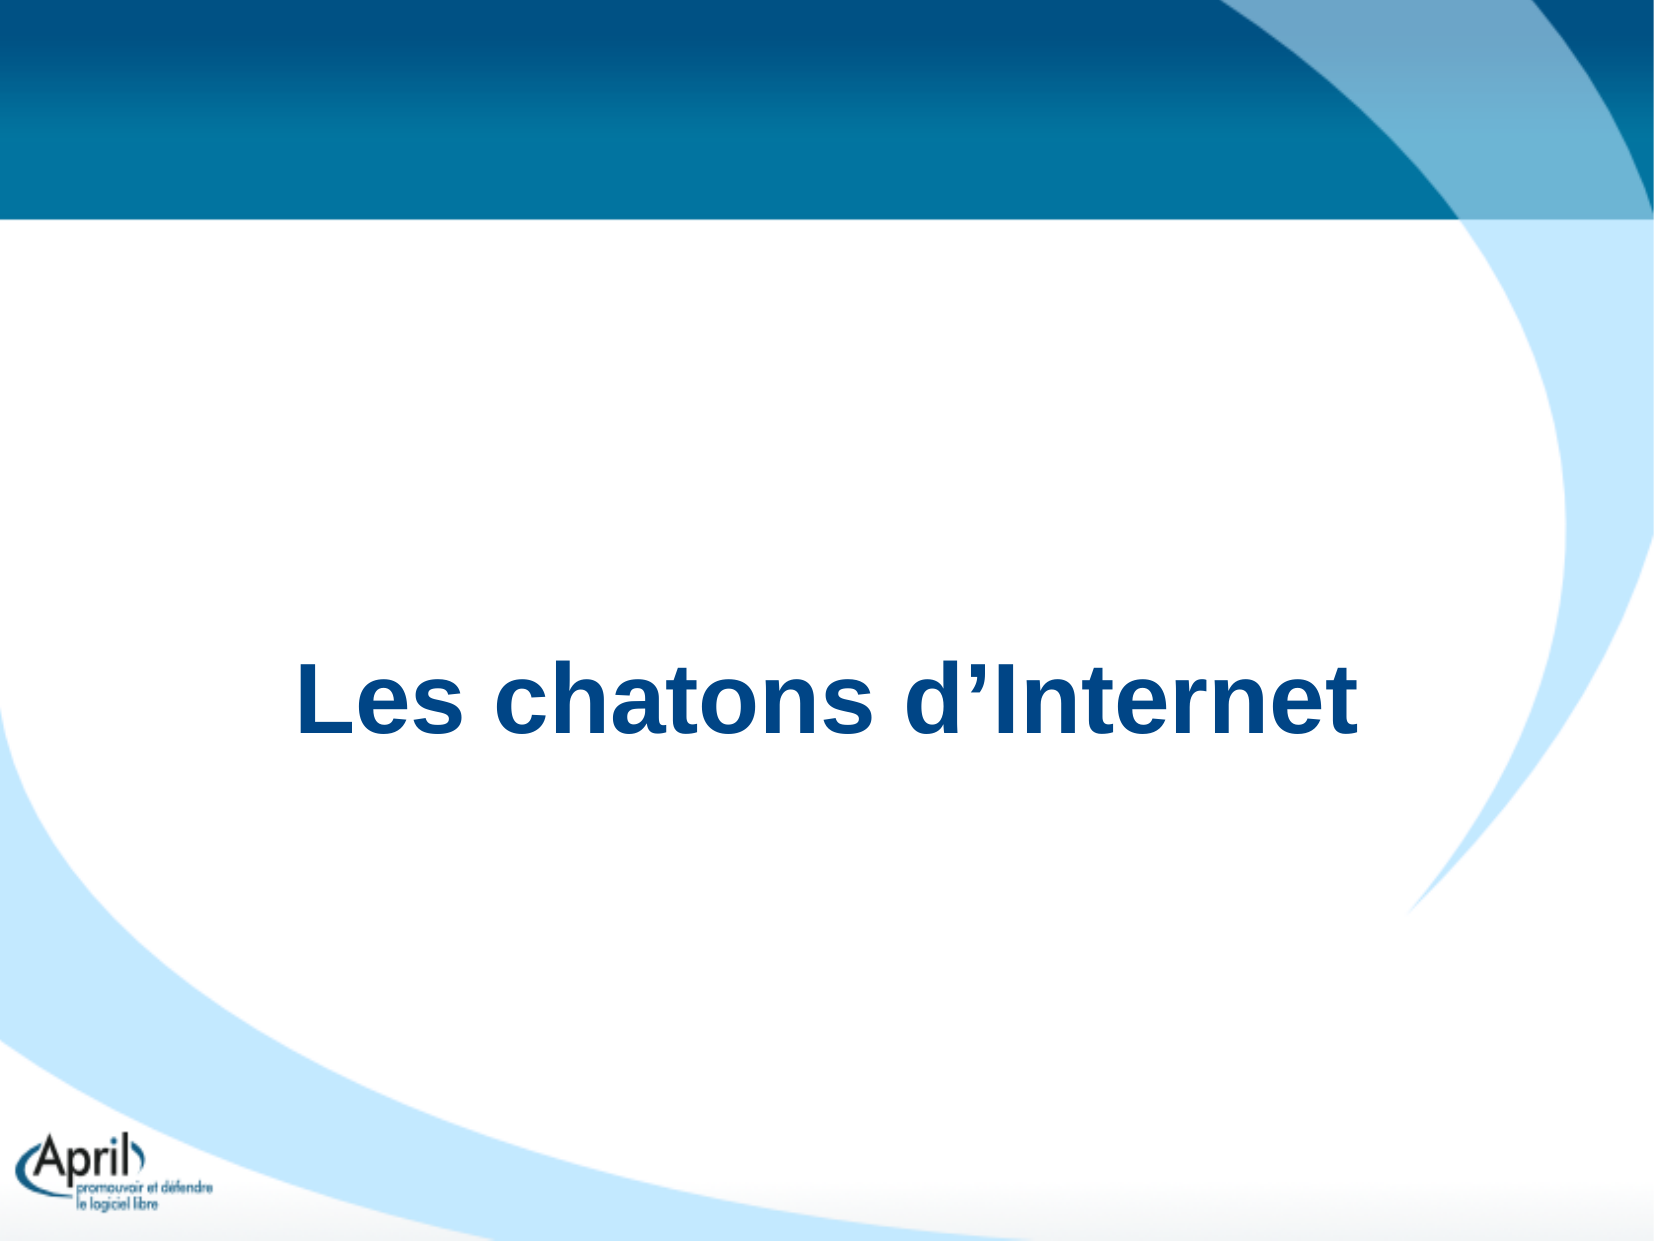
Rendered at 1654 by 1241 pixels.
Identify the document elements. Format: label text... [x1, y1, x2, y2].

picture [0, 0, 1654, 1241]
list Les chatons d’Internet [82, 290, 1571, 1109]
